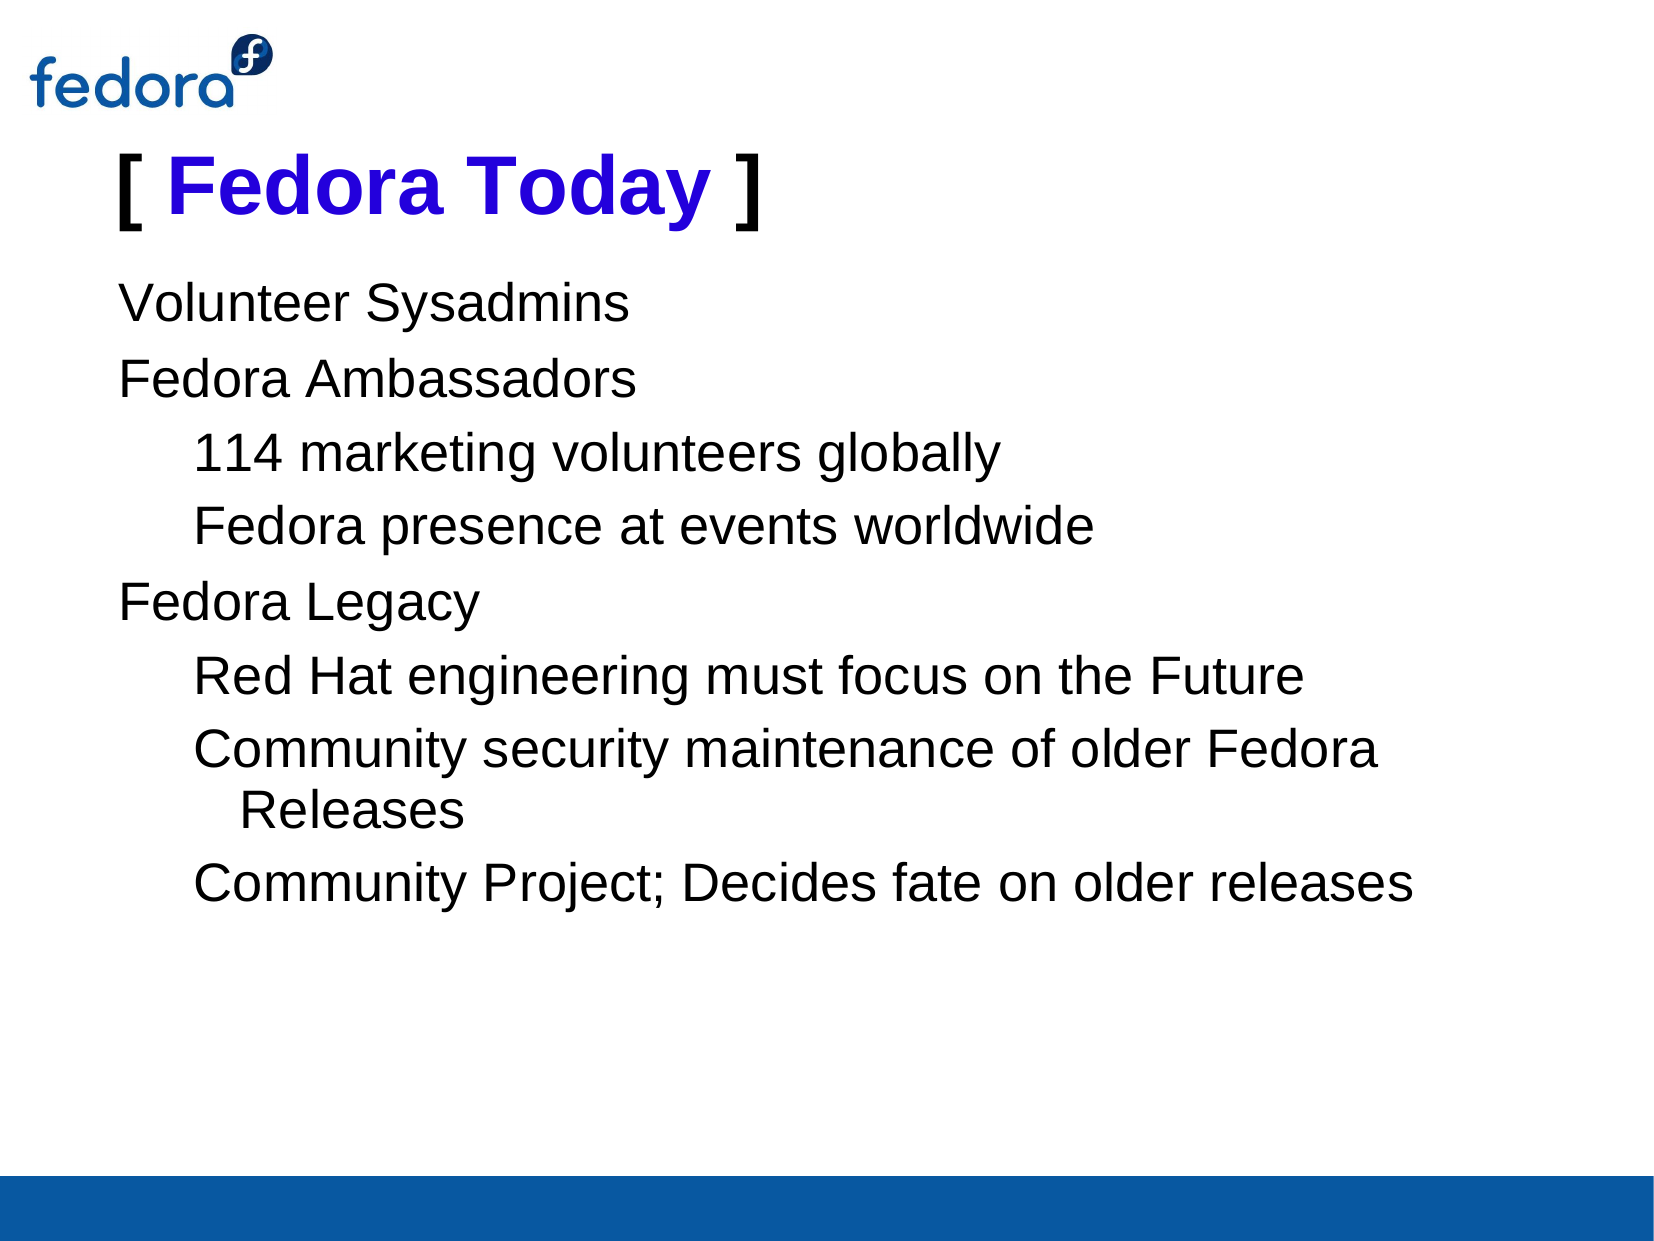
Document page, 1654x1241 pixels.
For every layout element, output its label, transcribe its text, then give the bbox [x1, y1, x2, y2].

picture [22, 27, 277, 115]
list Volunteer Sysadmins Fedora Ambassadors 114 marketing volunteers globally Fedora presence at events worldwide Fedora Legacy Red Hat engineering must focus on the Future Community security maintenance of older Fedora Releases Community Project; Decides fate on older releases [118, 272, 1524, 1141]
picture [0, 1176, 1654, 1241]
title [ Fedora Today ] [115, 130, 1521, 241]
